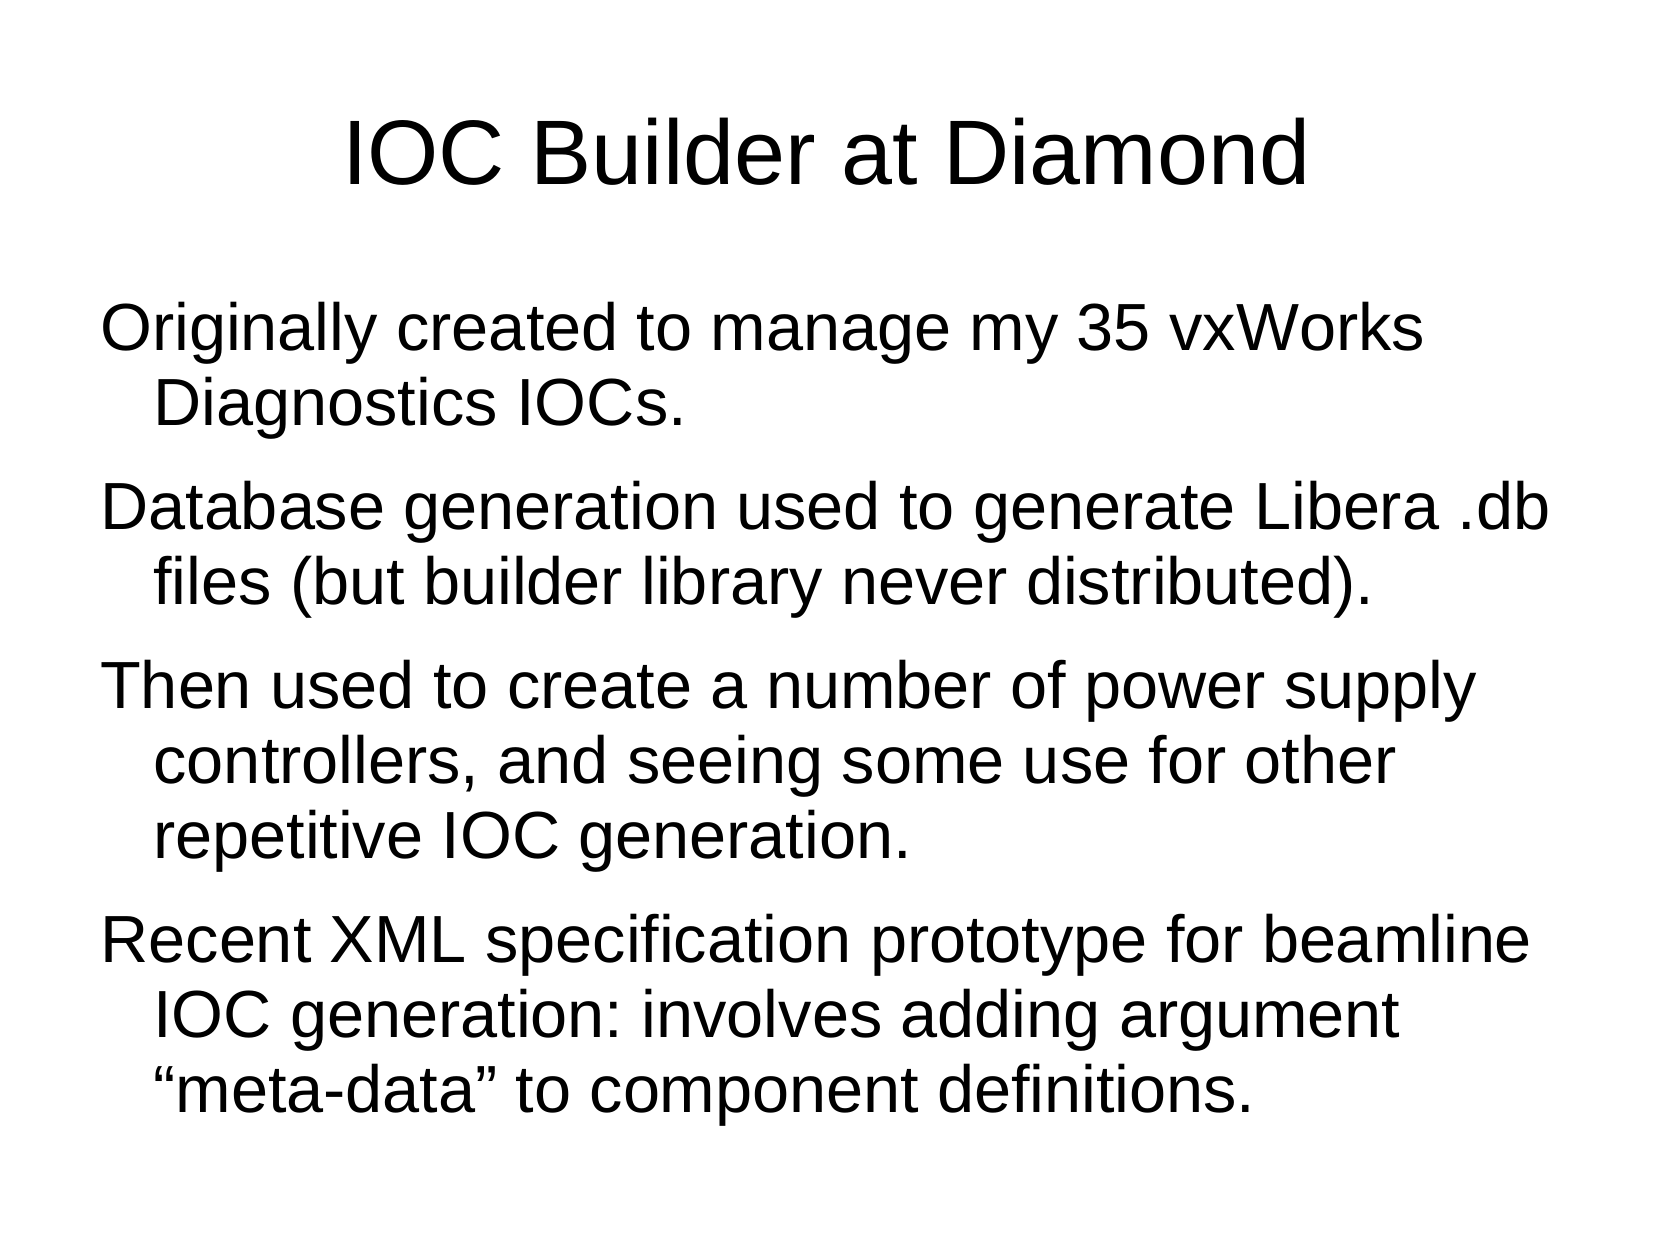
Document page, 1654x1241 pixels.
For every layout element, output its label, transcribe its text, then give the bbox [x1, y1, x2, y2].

list Originally created to manage my 35 vxWorks Diagnostics IOCs. Database generation used to generate Libera .db files (but builder library never distributed). Then used to create a number of power supply controllers, and seeing some use for other repetitive IOC generation. Recent XML specification prototype for beamline IOC generation: involves adding argument “meta-data” to component definitions. [82, 290, 1571, 1127]
title IOC Builder at Diamond [82, 49, 1571, 257]
